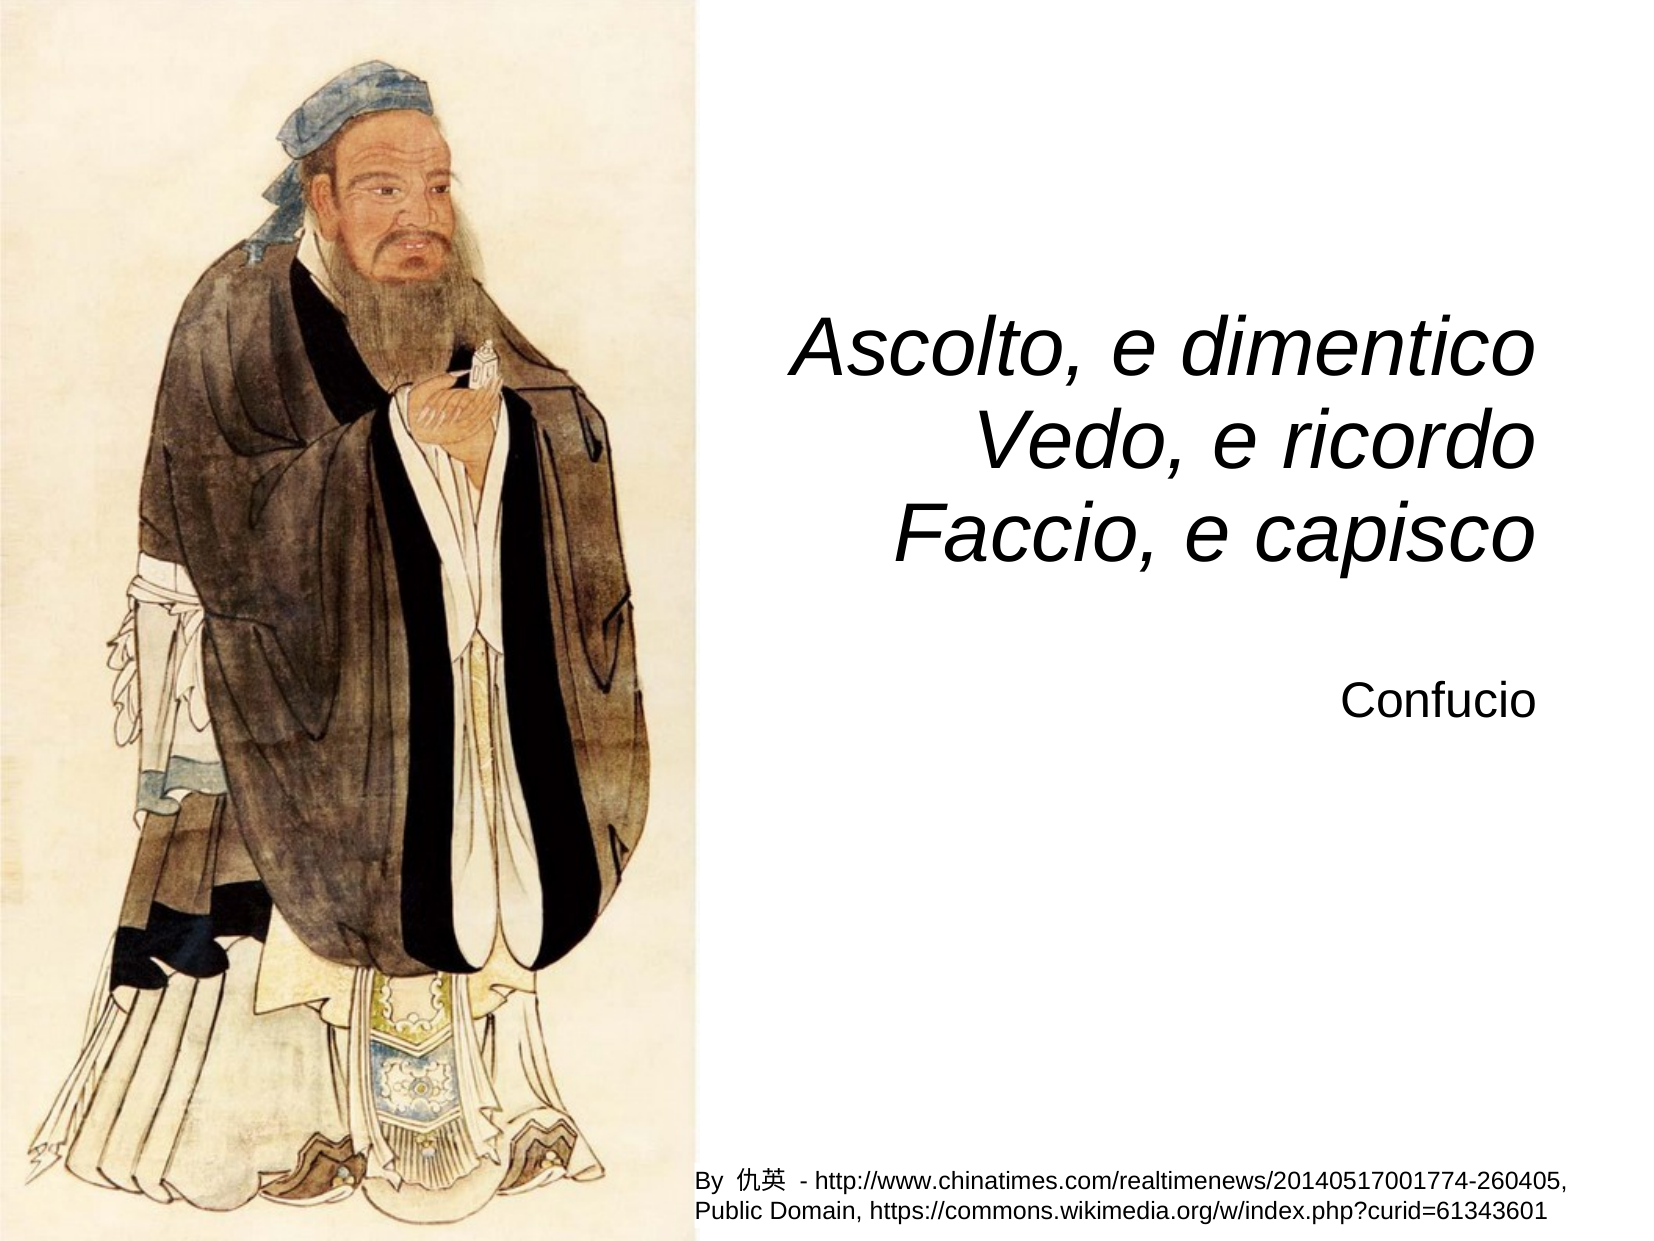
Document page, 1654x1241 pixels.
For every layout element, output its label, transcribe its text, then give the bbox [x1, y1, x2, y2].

picture [0, 0, 700, 1241]
text_box By 仇英 - http://www.chinatimes.com/realtimenews/20140517001774-260405, Public Domain, https://commons.wikimedia.org/w/index.php?curid=61343601 [694, 1162, 1595, 1228]
text_box Ascolto, e dimentico Vedo, e ricordo Faccio, e capisco Confucio [712, 300, 1538, 729]
